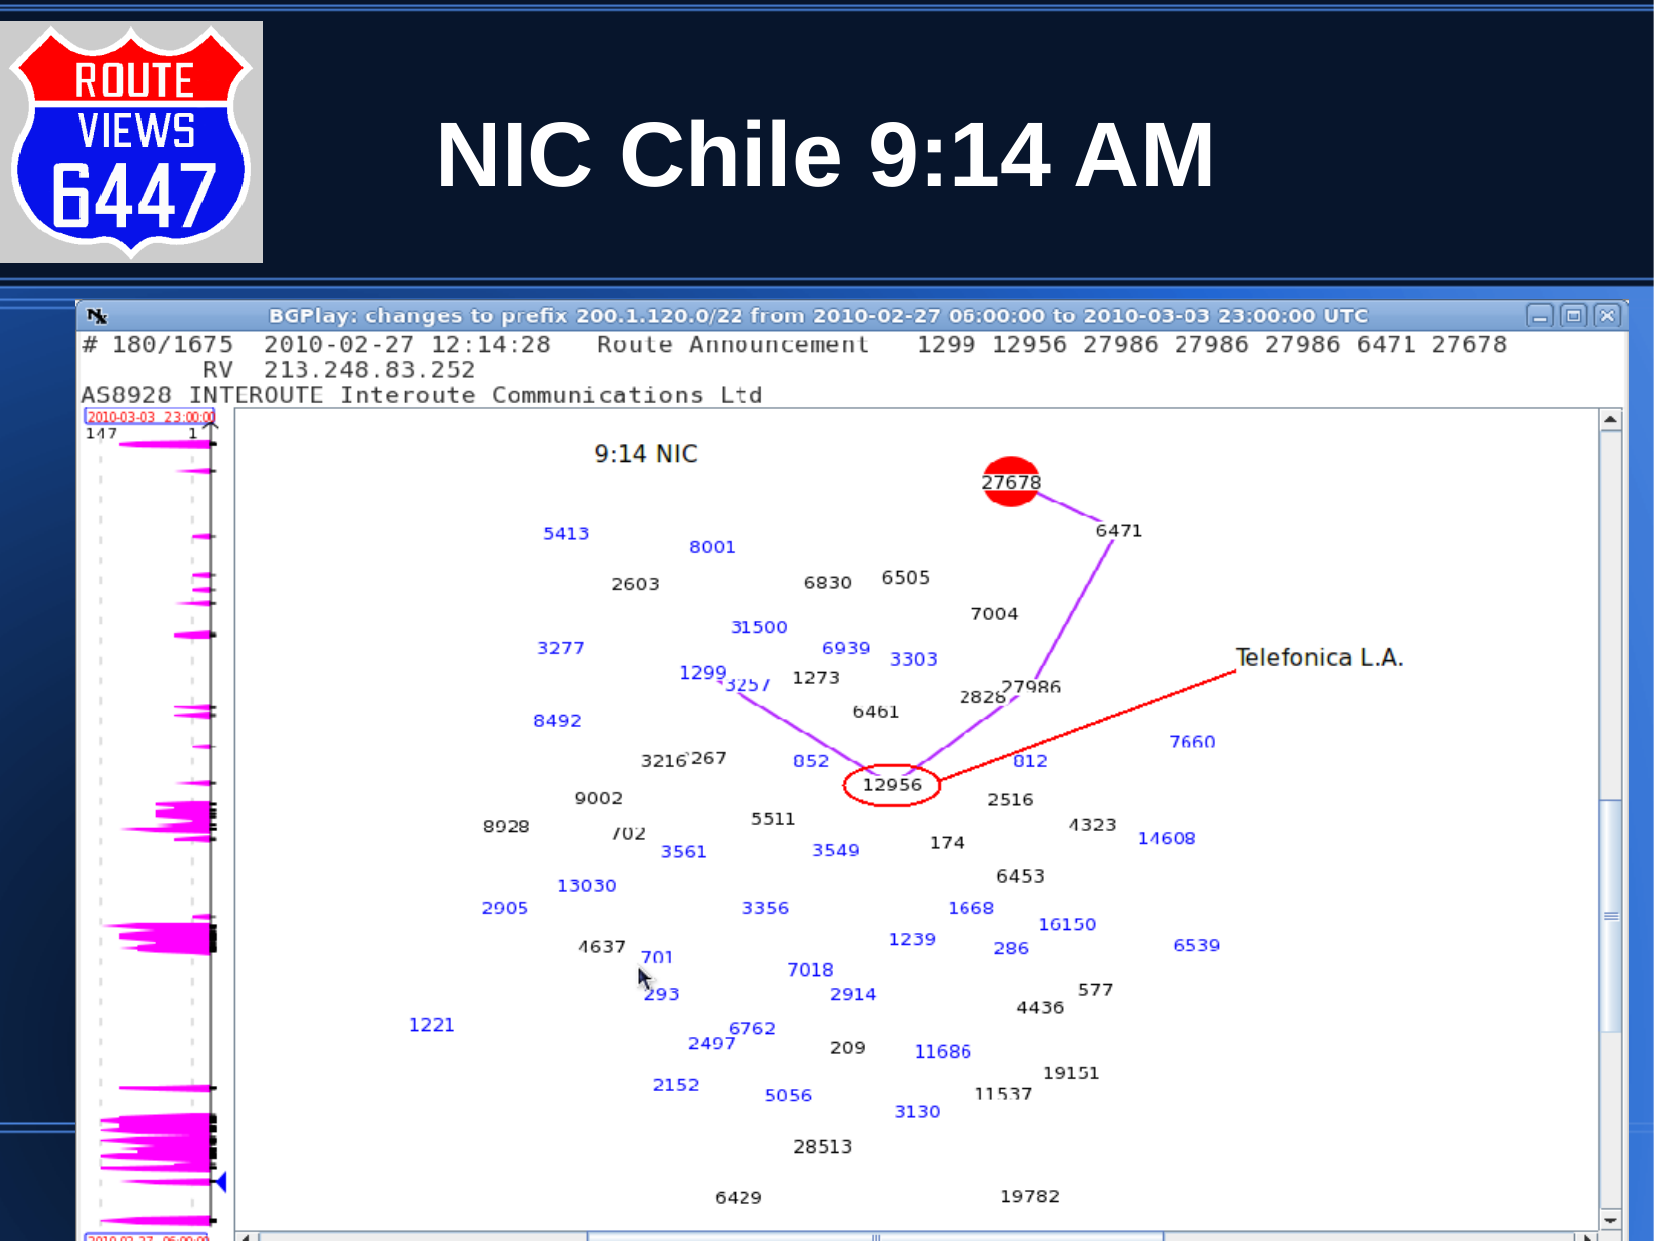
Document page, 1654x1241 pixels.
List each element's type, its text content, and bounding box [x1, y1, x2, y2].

title NIC Chile 9:14 AM [263, 49, 1571, 257]
picture [0, 0, 1654, 1241]
